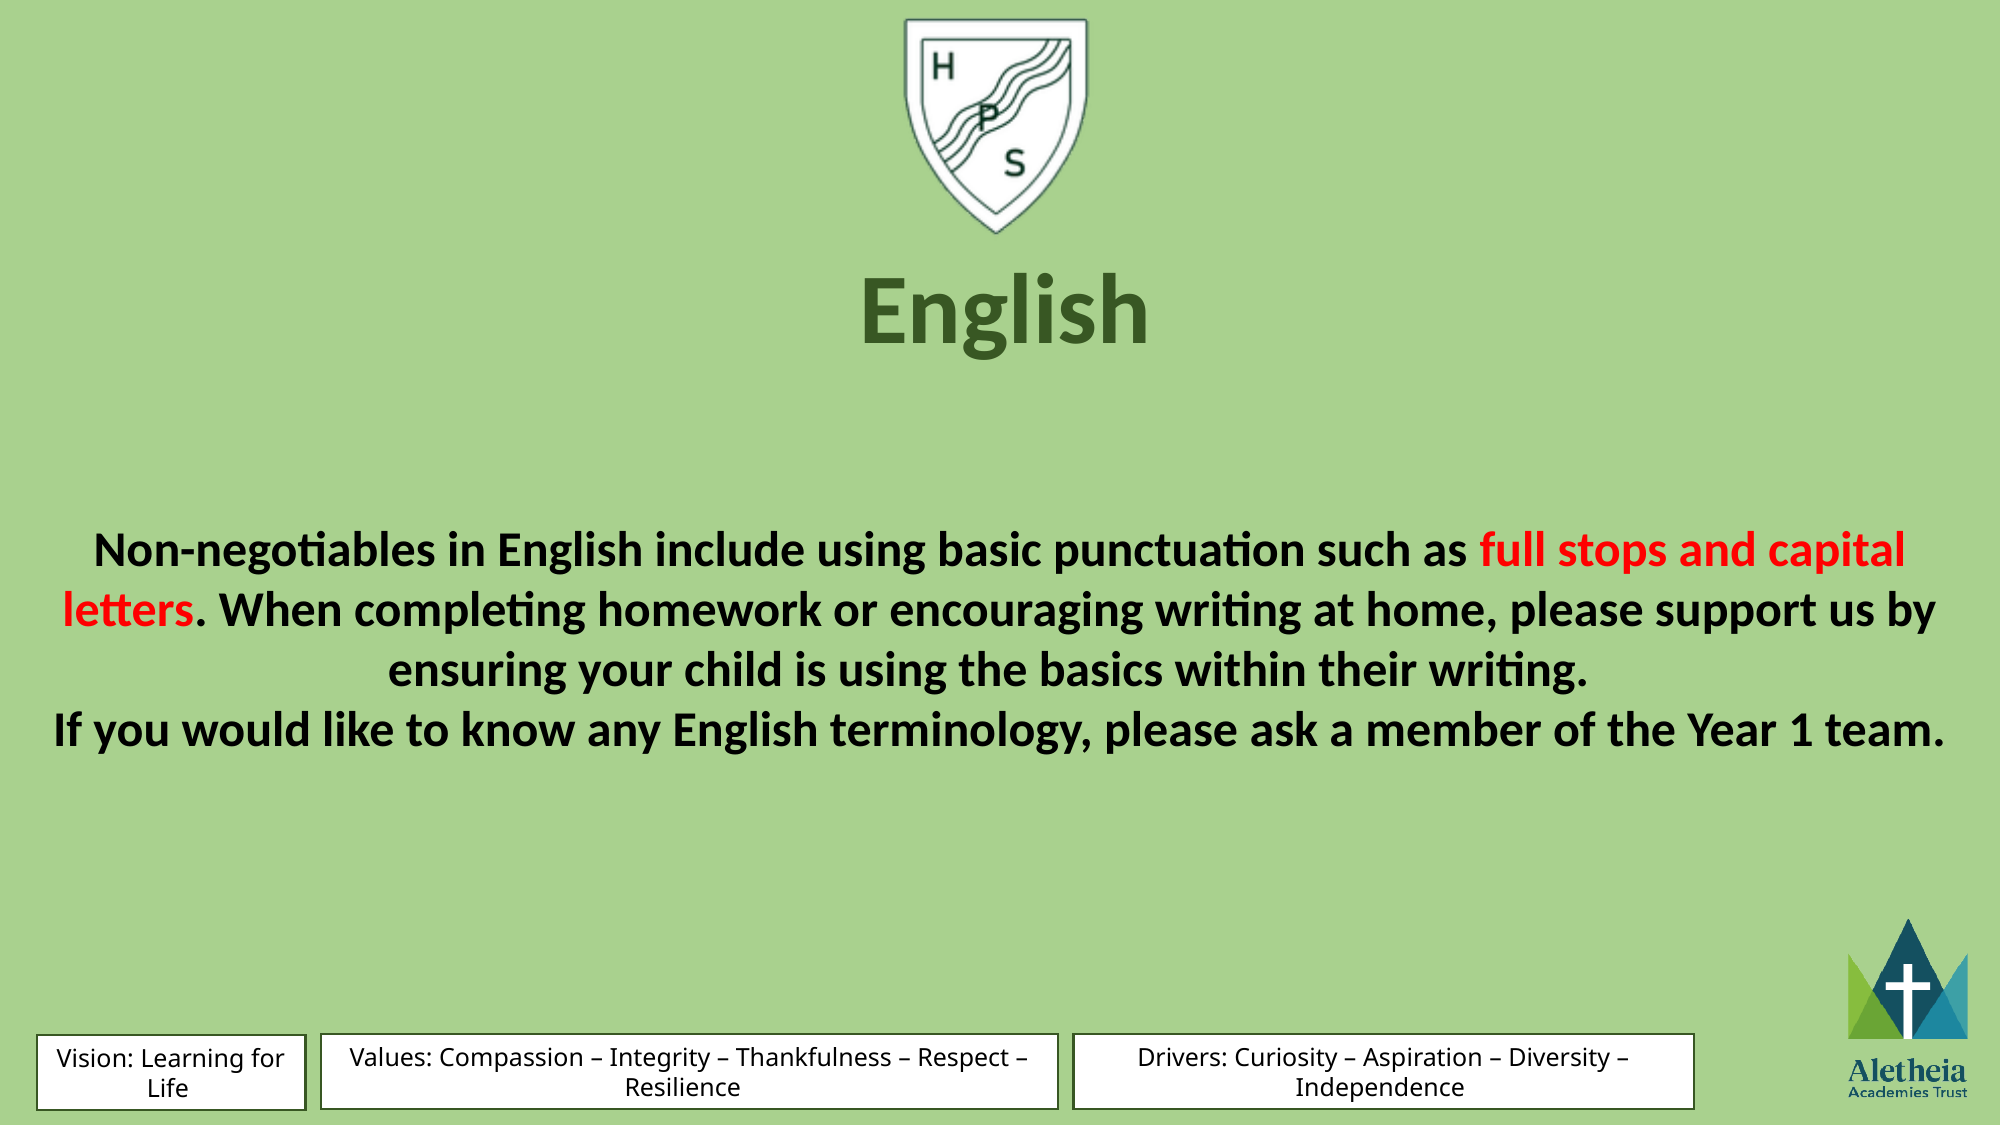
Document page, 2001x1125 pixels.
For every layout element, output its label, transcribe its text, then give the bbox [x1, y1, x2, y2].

text_box Values: Compassion – Integrity – Thankfulness – Respect – Resilience [321, 1034, 1058, 1109]
picture [1800, 902, 2000, 1118]
text_box Vision: Learning for Life [36, 1035, 306, 1081]
text_box Drivers: Curiosity – Aspiration – Diversity – Independence [1074, 1034, 1694, 1109]
text_box English [196, 236, 1838, 371]
picture [902, 17, 1098, 236]
text_box Non-negotiables in English include using basic punctuation such as full stops and capital letters. When completing homework or encouraging writing at home, please support us by ensuring your child is using the basics within their writing. If you would like to know any English terminology, please ask a member of the Year 1 team. [37, 509, 1964, 764]
